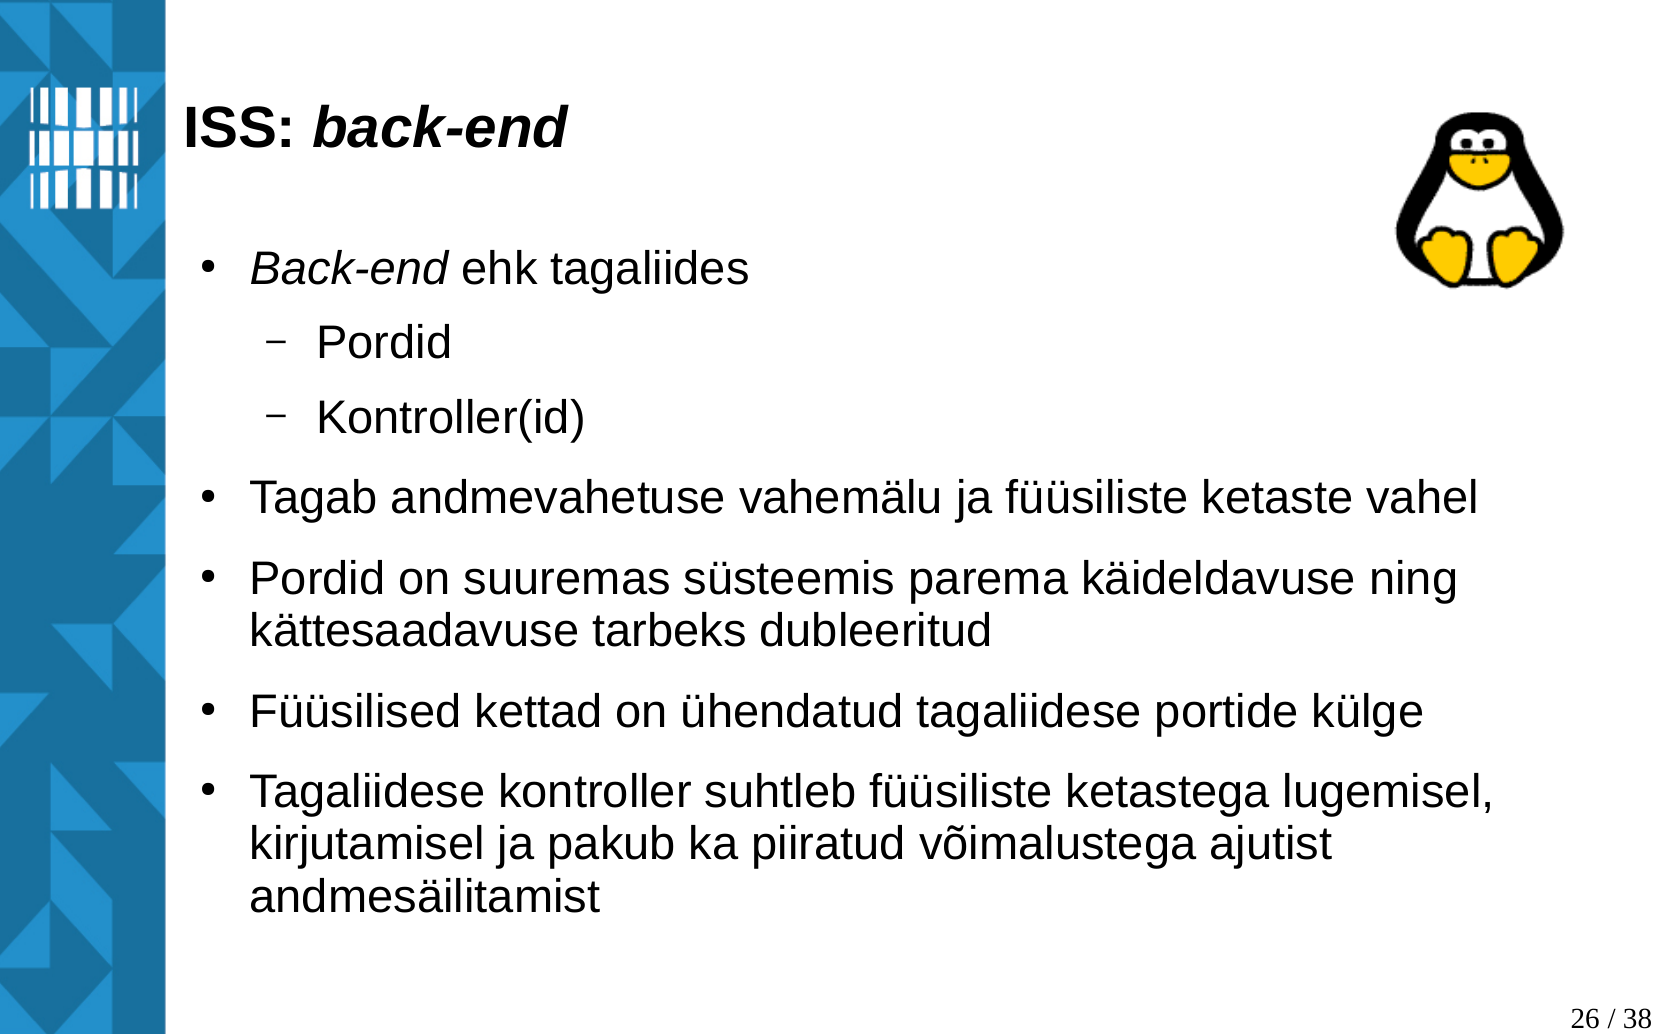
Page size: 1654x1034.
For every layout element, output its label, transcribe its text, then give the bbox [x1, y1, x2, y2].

title ISS: back-end [183, 41, 1596, 214]
list Back-end ehk tagaliides Pordid Kontroller(id) Tagab andmevahetuse vahemälu ja füüsiliste ketaste vahel Pordid on suuremas süsteemis parema käideldavuse ning kättesaadavuse tarbeks dubleeritud Füüsilised kettad on ühendatud tagaliidese portide külge Tagaliidese kontroller suhtleb füüsiliste ketastega lugemisel, kirjutamisel ja pakub ka piiratud võimalustega ajutist andmesäilitamist [183, 241, 1596, 924]
picture [1337, 60, 1619, 308]
